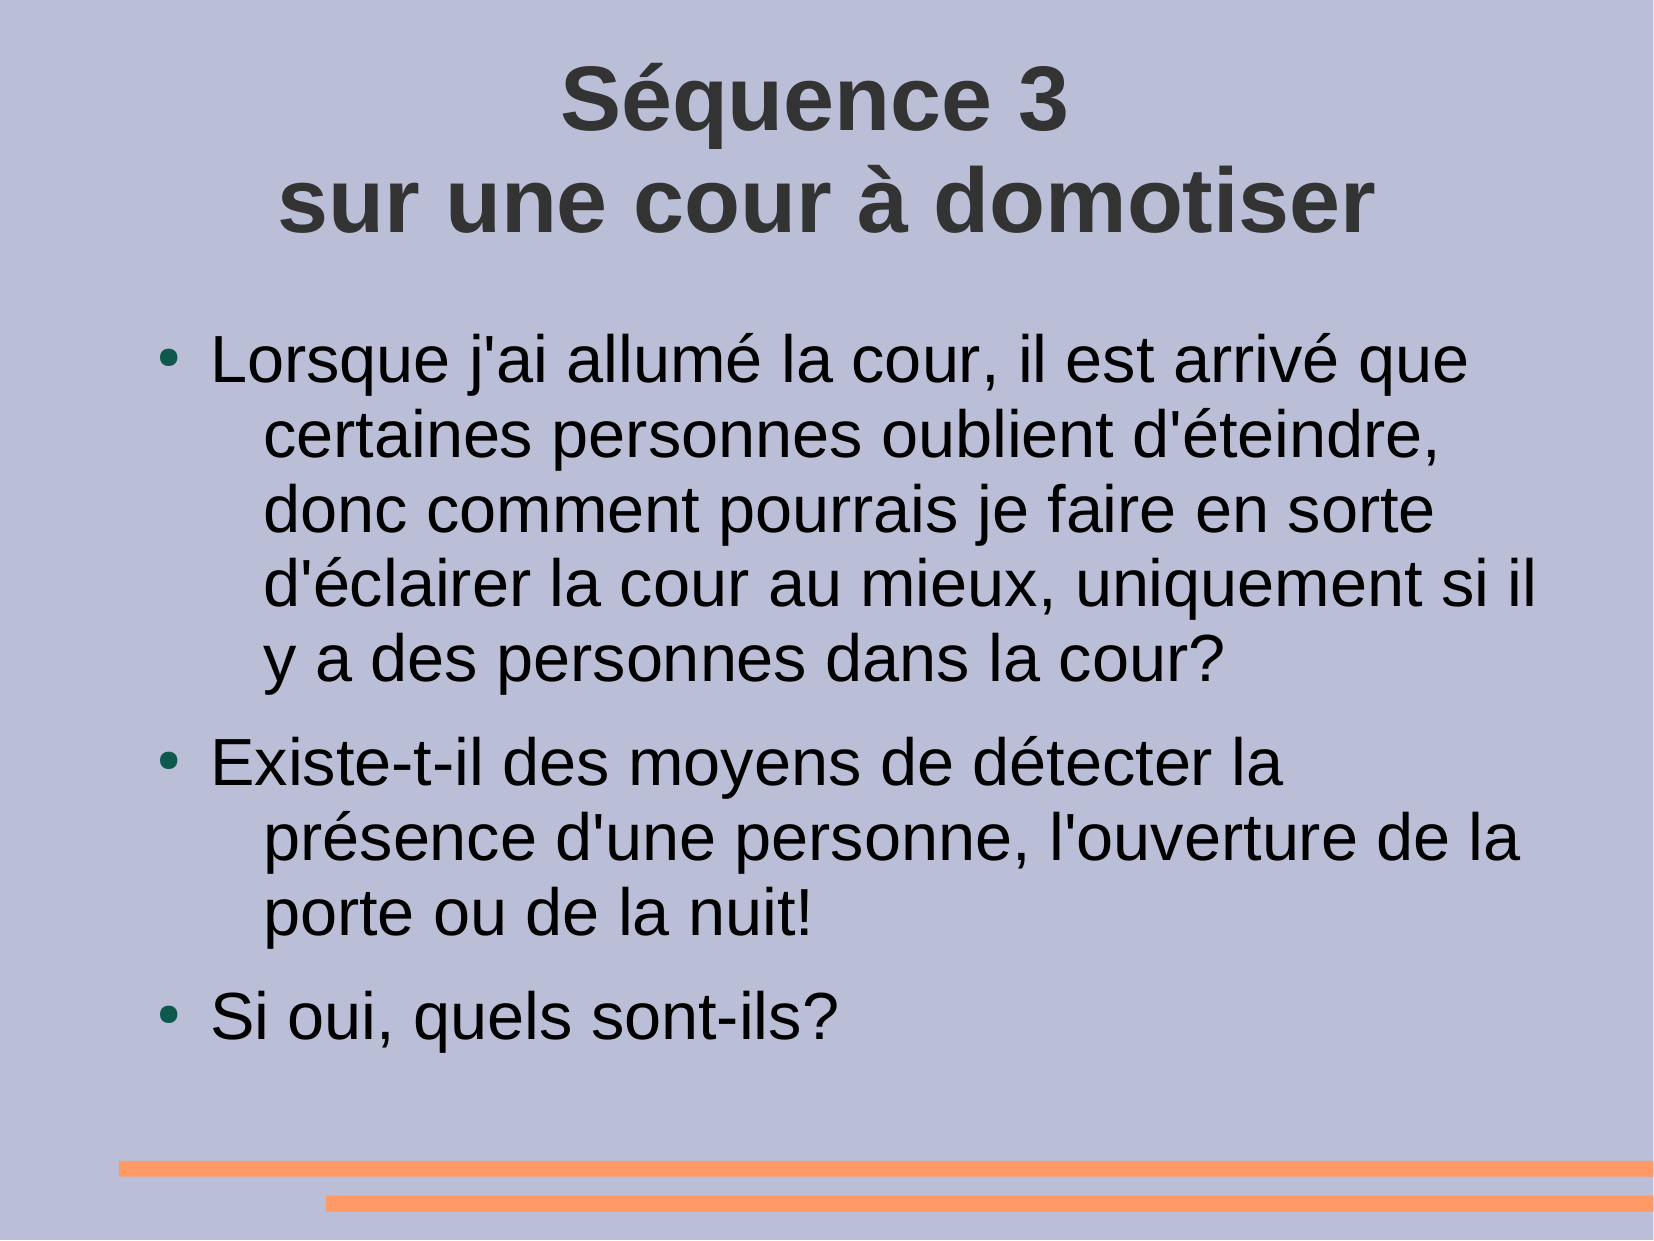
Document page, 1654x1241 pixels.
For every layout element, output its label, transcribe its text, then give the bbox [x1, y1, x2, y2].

title Séquence 3 sur une cour à domotiser [121, 46, 1534, 254]
list Lorsque j'ai allumé la cour, il est arrivé que certaines personnes oublient d'éteindre, donc comment pourrais je faire en sorte d'éclairer la cour au mieux, uniquement si il y a des personnes dans la cour? Existe-t-il des moyens de détecter la présence d'une personne, l'ouverture de la porte ou de la nuit! Si oui, quels sont-ils? [121, 322, 1561, 1132]
